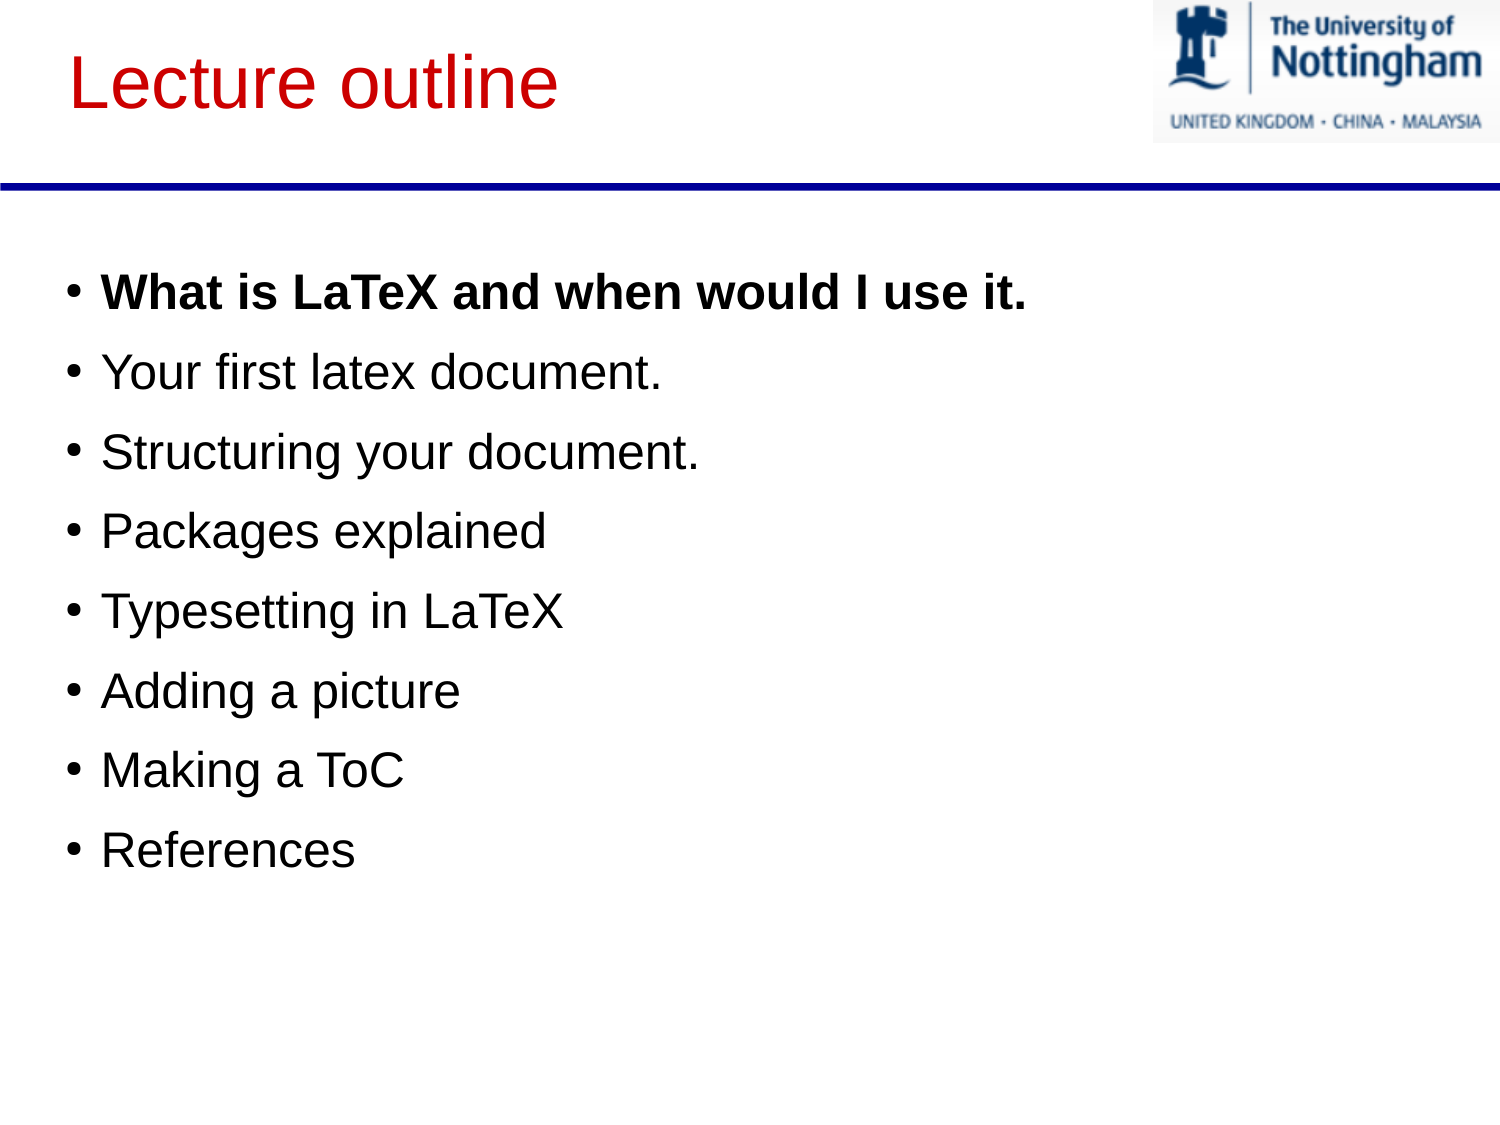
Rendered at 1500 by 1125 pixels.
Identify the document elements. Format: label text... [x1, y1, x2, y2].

text_box What is LaTeX and when would I use it. Your first latex document. Structuring your document. Packages explained Typesetting in LaTeX Adding a picture Making a ToC References [50, 257, 1313, 886]
picture [1153, 0, 1500, 143]
text_box Lecture outline [53, 33, 947, 133]
